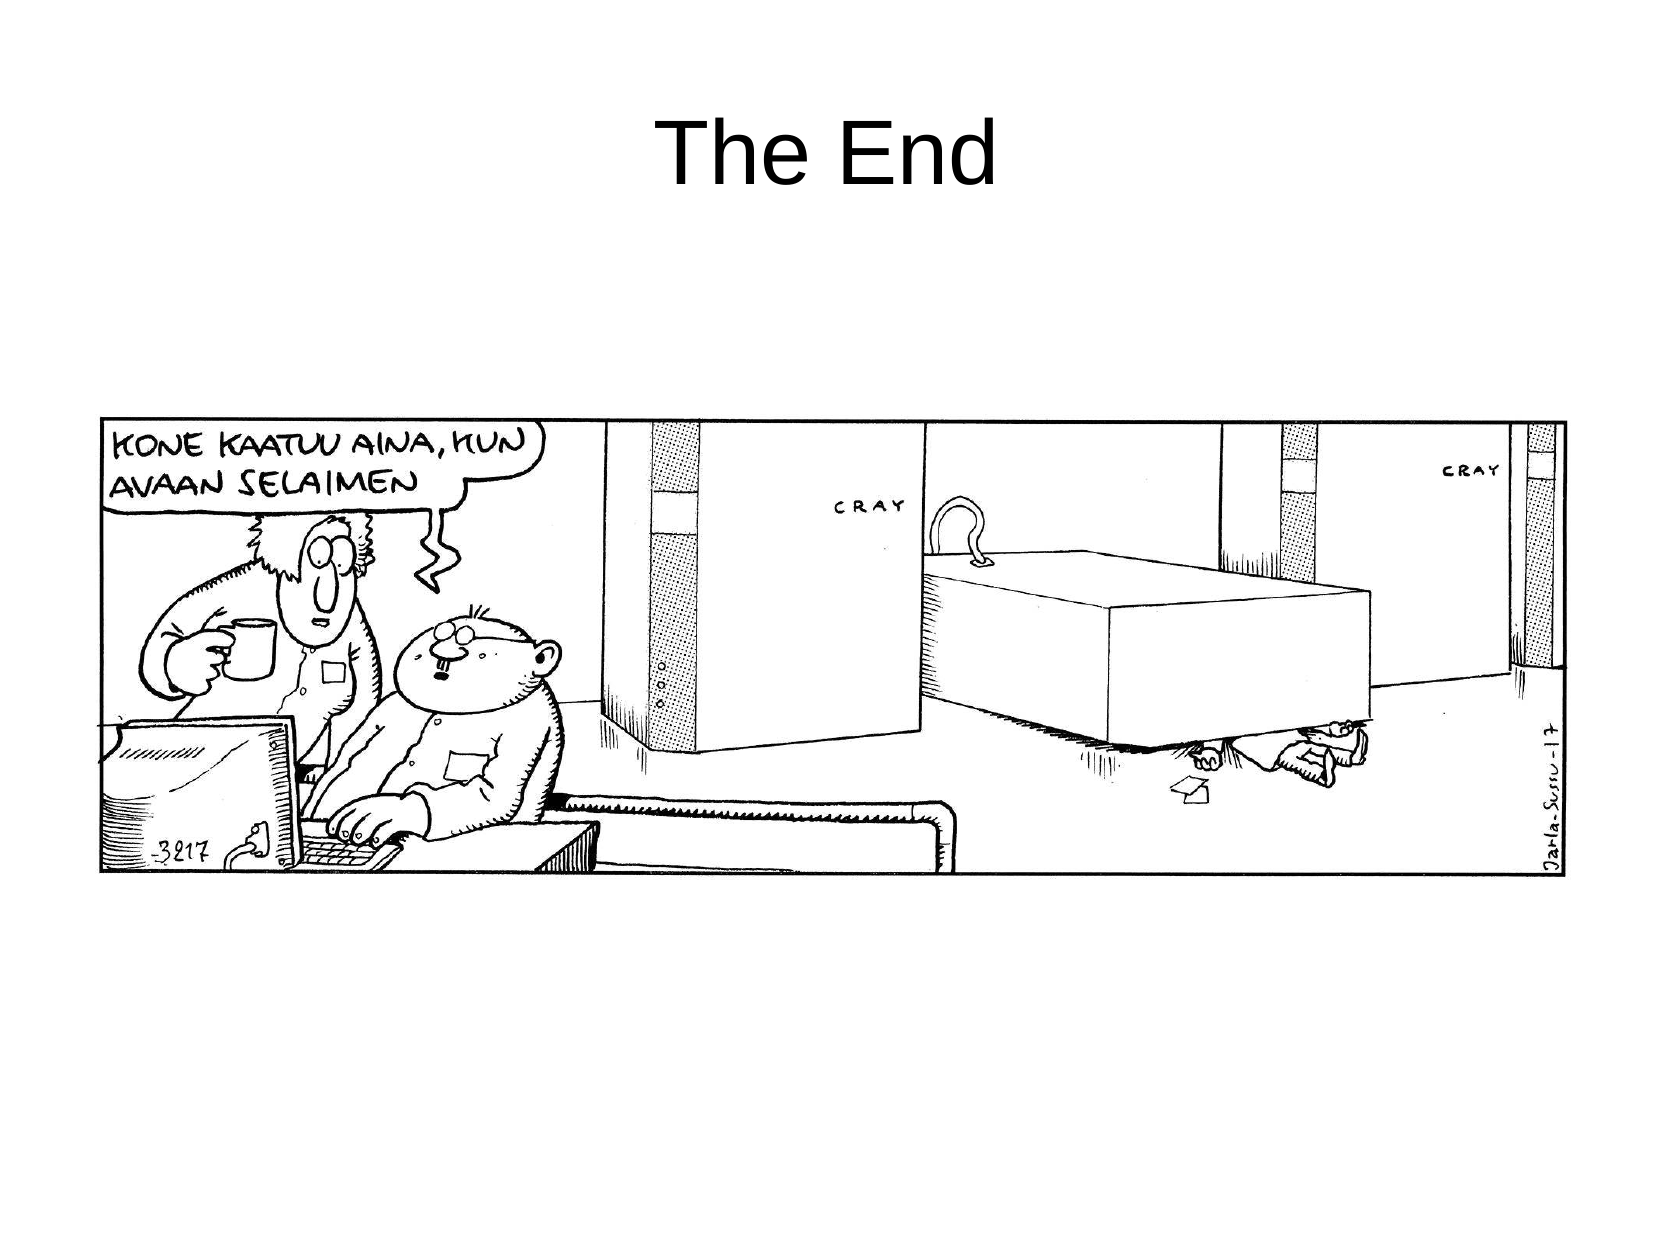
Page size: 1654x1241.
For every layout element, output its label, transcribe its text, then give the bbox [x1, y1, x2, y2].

title The End [82, 49, 1571, 257]
picture [82, 414, 1571, 886]
